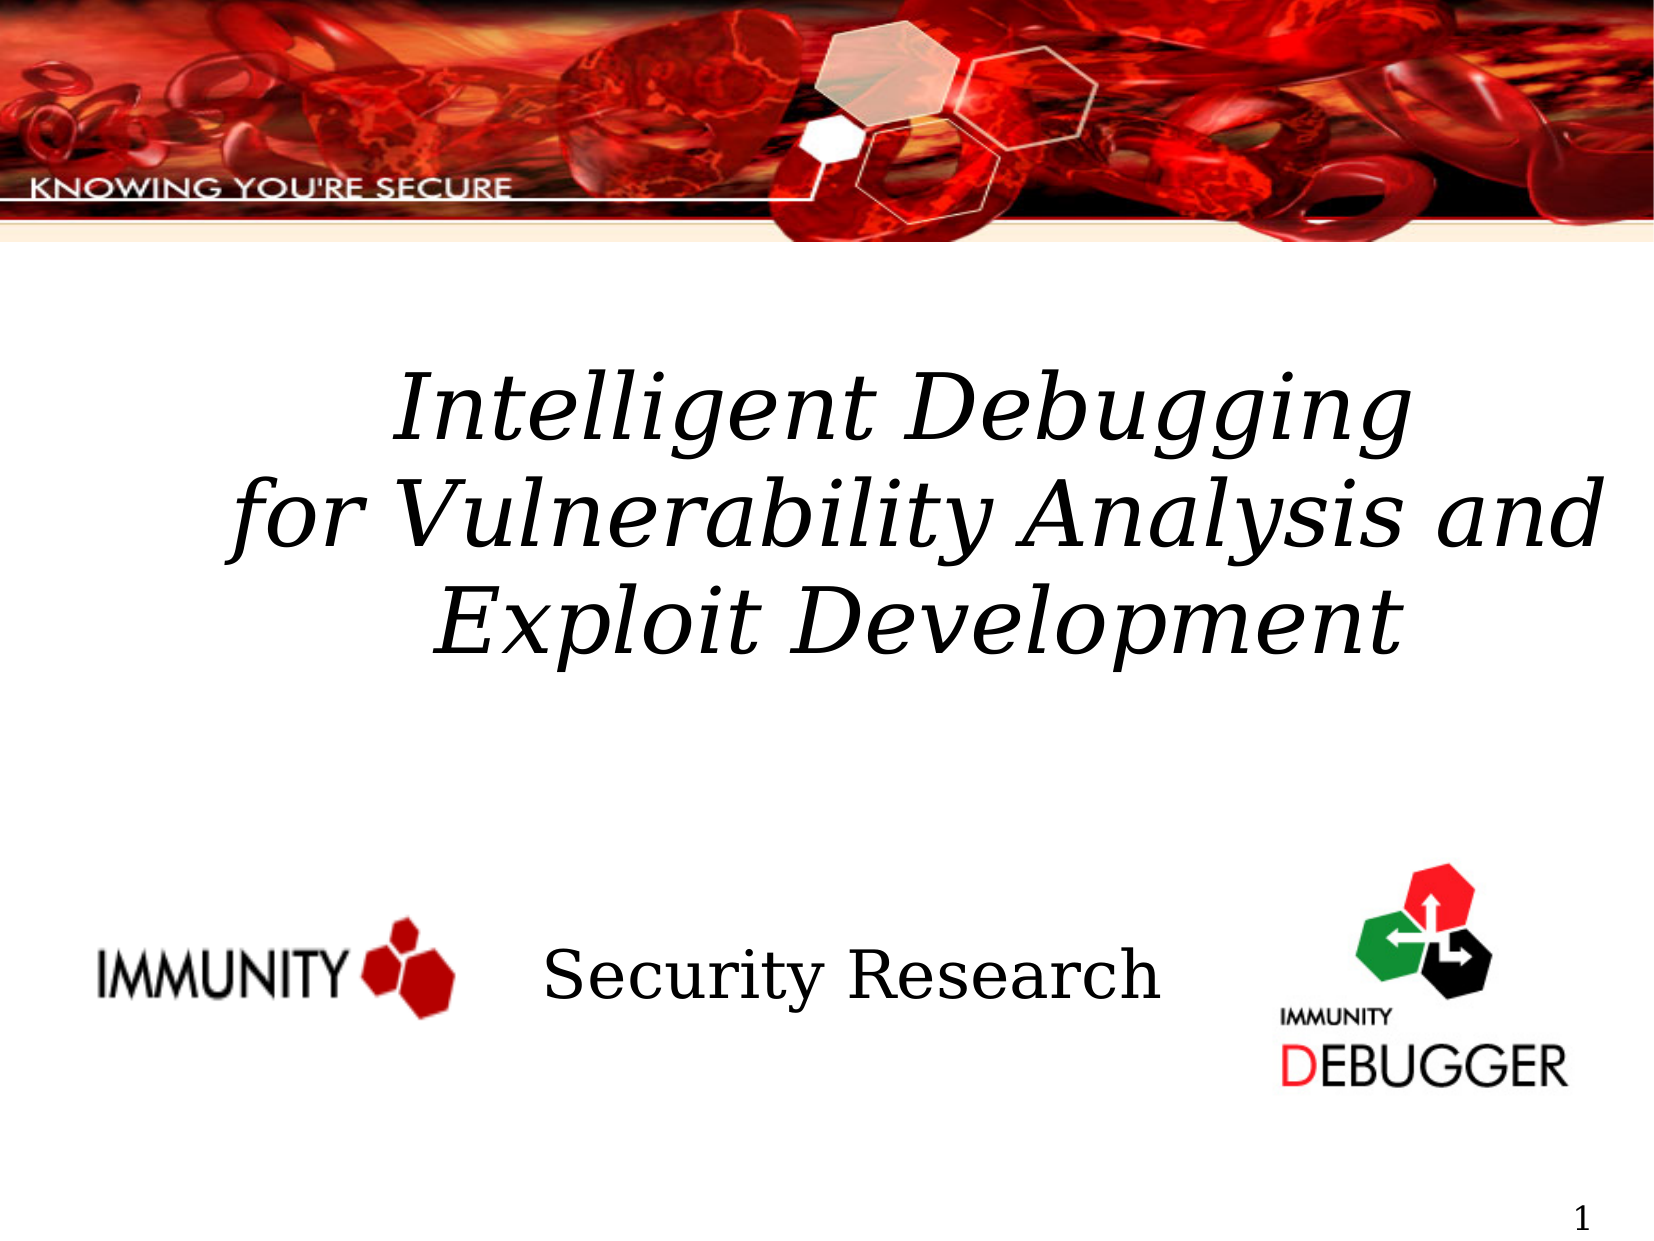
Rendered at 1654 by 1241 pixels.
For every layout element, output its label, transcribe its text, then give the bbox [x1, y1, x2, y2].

title Intelligent Debugging for Vulnerability Analysis and Exploit Development [112, 353, 1654, 676]
picture [68, 883, 471, 1067]
picture [1248, 833, 1596, 1139]
picture [0, 0, 1654, 242]
subtitle Security Research [128, 517, 1541, 1122]
